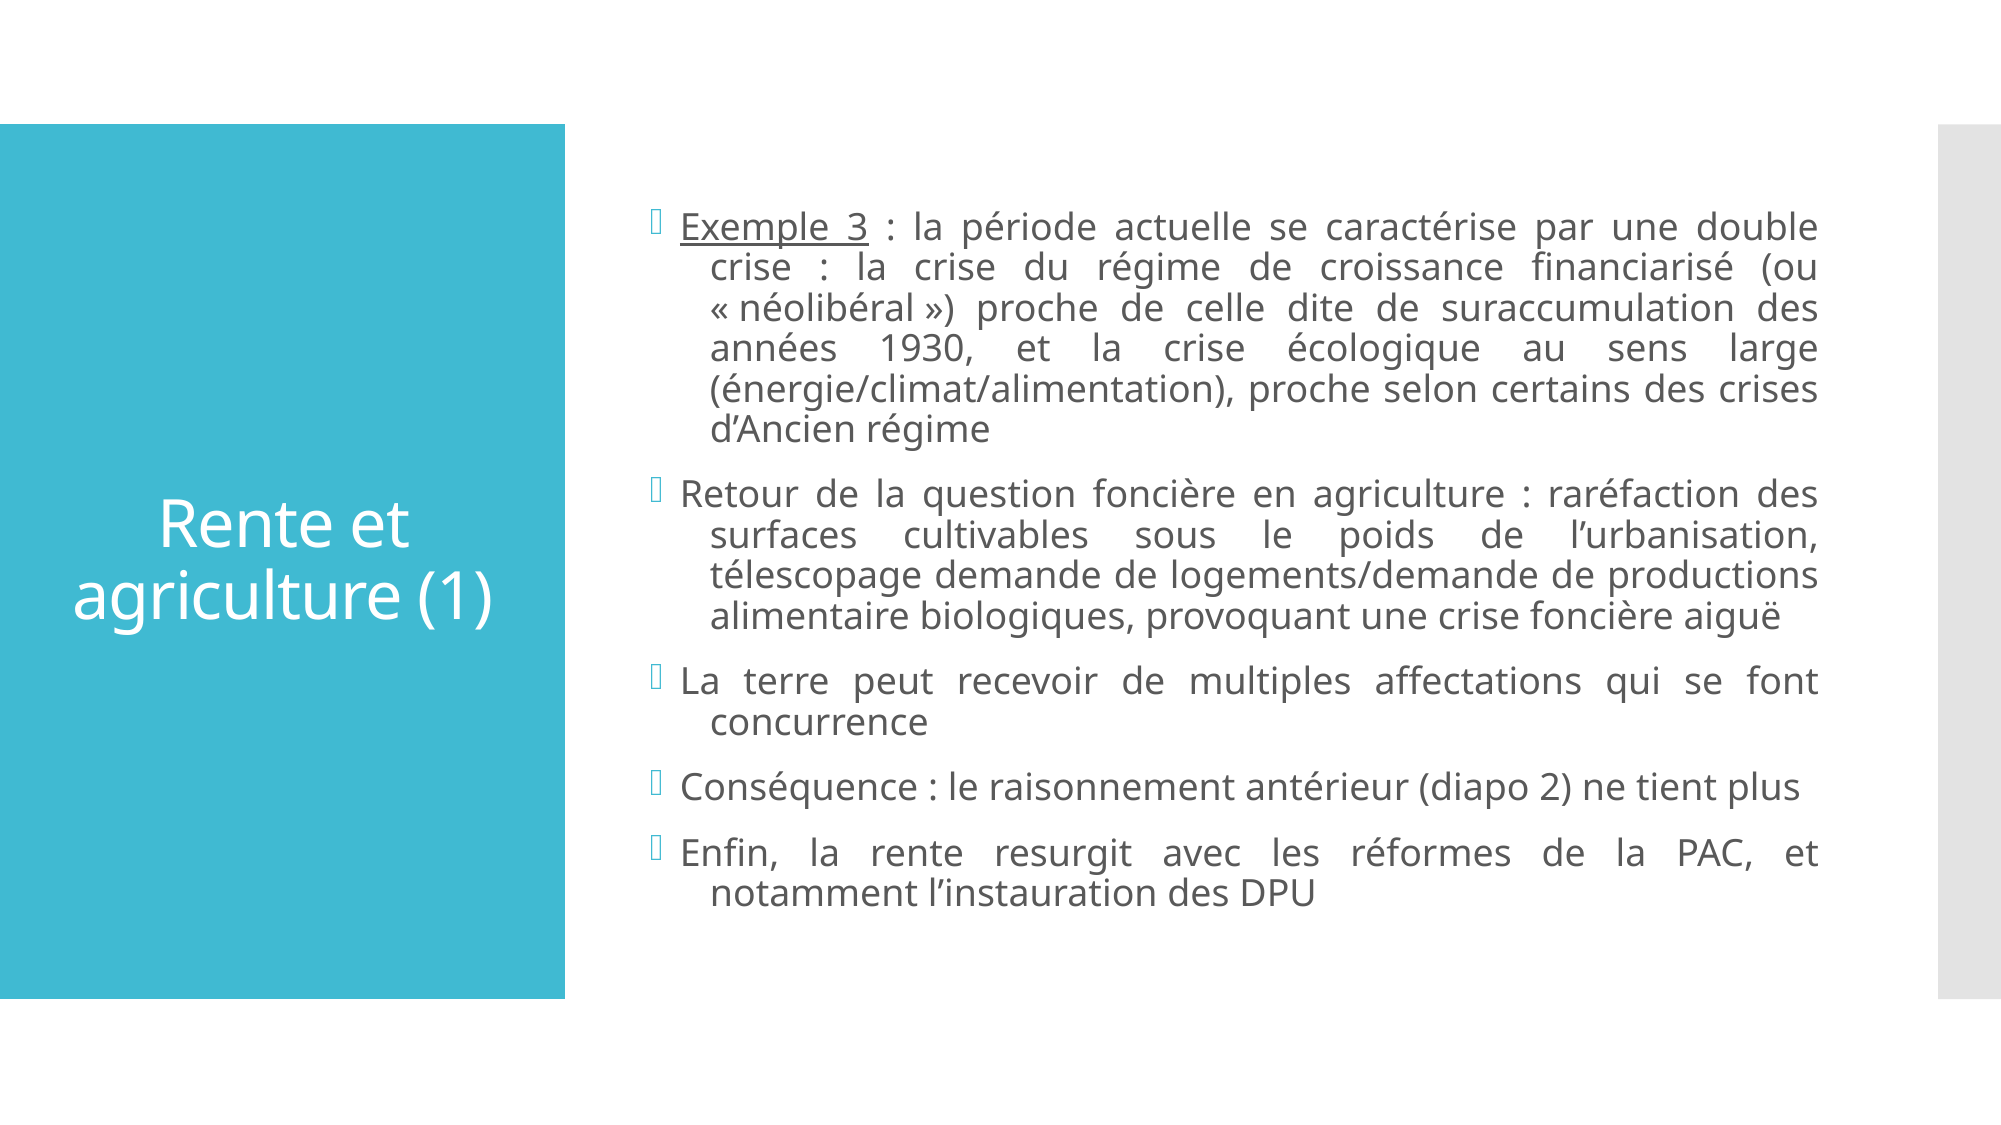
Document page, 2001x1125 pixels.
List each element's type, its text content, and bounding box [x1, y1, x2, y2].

title Rente et agriculture (1) [41, 184, 526, 940]
list Exemple 3 : la période actuelle se caractérise par une double crise : la crise du régime de croissance financiarisé (ou « néolibéral ») proche de celle dite de suraccumulation des années 1930, et la crise écologique au sens large (énergie/climat/alimentation), proche selon certains des crises d’Ancien régime Retour de la question foncière en agriculture : raréfaction des surfaces cultivables sous le poids de l’urbanisation, télescopage demande de logements/demande de productions alimentaire biologiques, provoquant une crise foncière aiguë La terre peut recevoir de multiples affectations qui se font concurrence Conséquence : le raisonnement antérieur (diapo 2) ne tient plus Enfin, la rente resurgit avec les réformes de la PAC, et notamment l’instauration des DPU [634, 126, 1835, 996]
